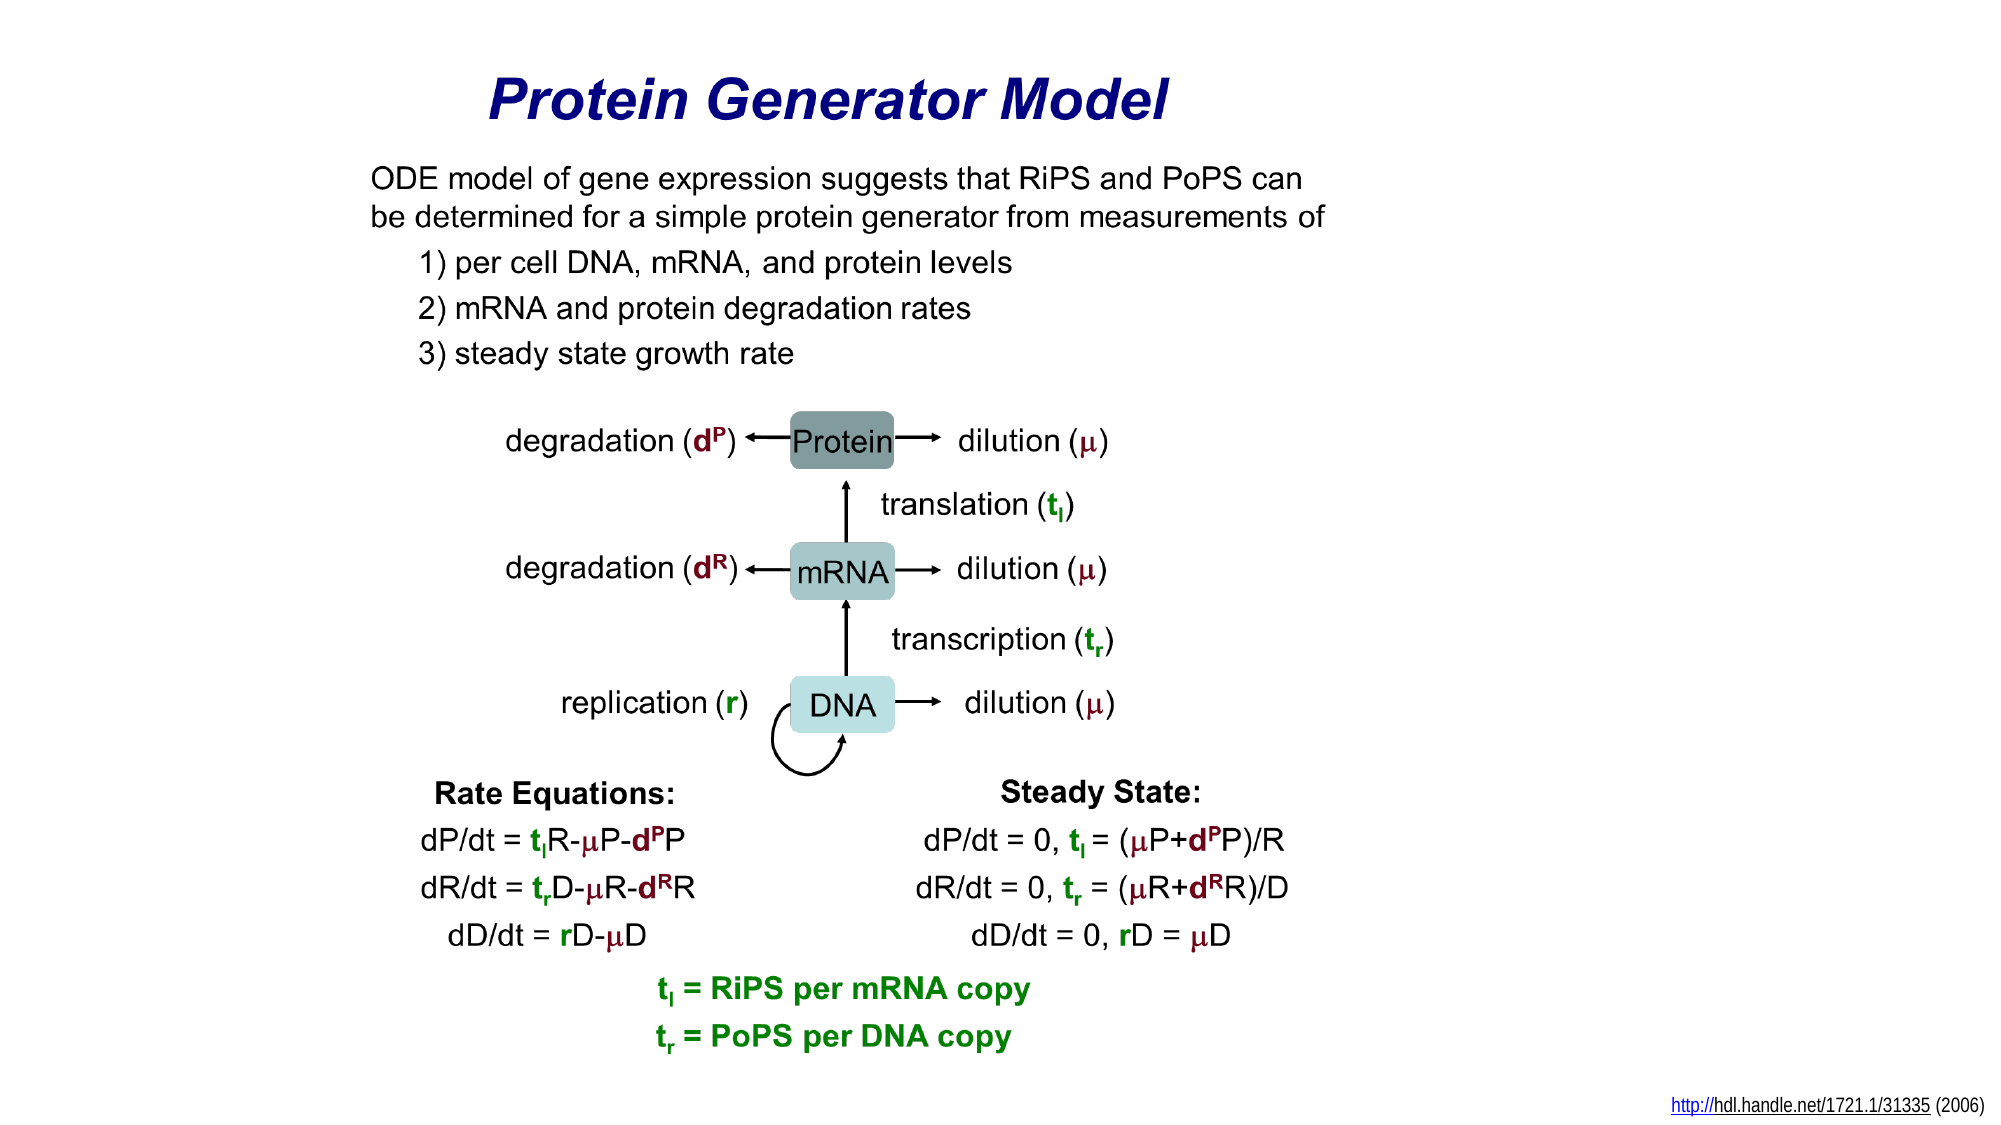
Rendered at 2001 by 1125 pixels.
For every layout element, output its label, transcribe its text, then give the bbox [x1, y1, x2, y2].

text_box http://hdl.handle.net/1721.1/31335 (2006) [1652, 1084, 2000, 1125]
picture [313, 18, 1352, 1073]
